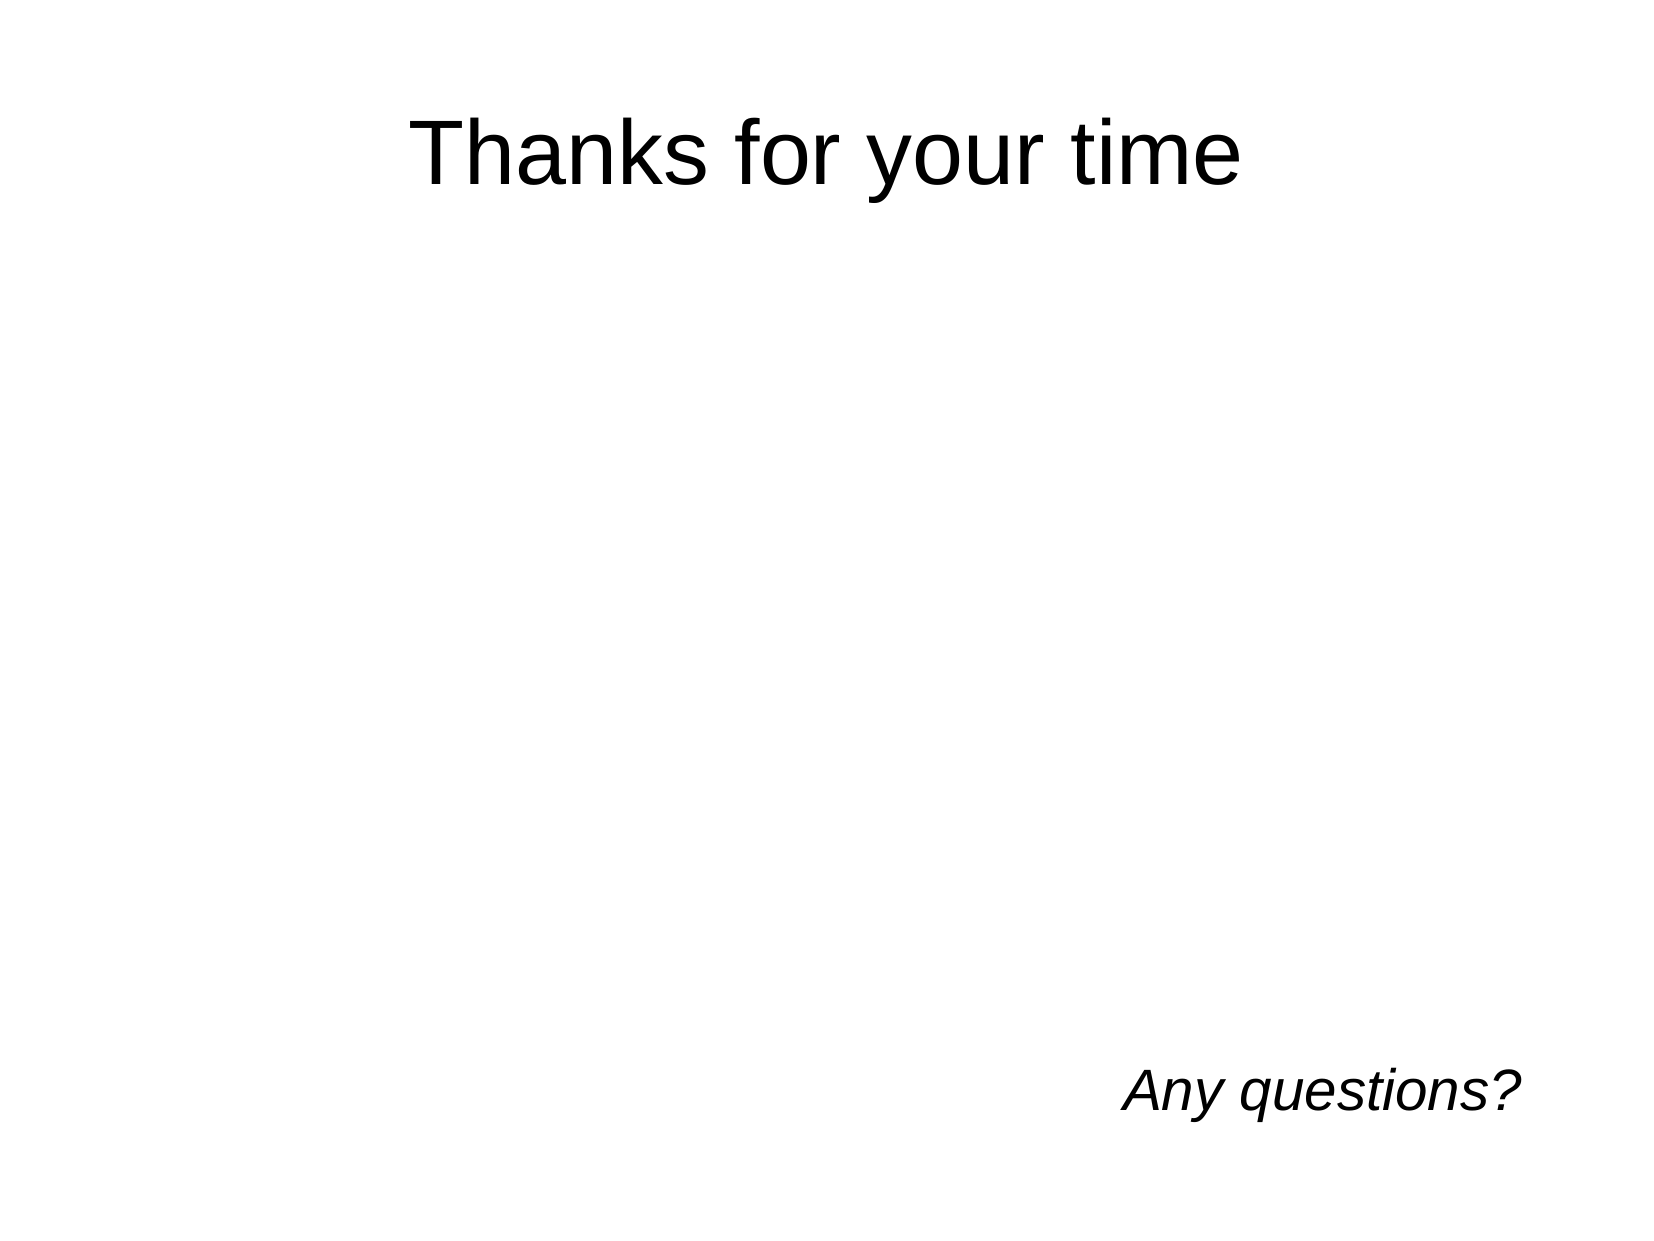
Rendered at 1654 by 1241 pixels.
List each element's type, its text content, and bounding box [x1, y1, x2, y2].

title Thanks for your time [82, 56, 1571, 250]
text_box Any questions? [1108, 1050, 1538, 1130]
